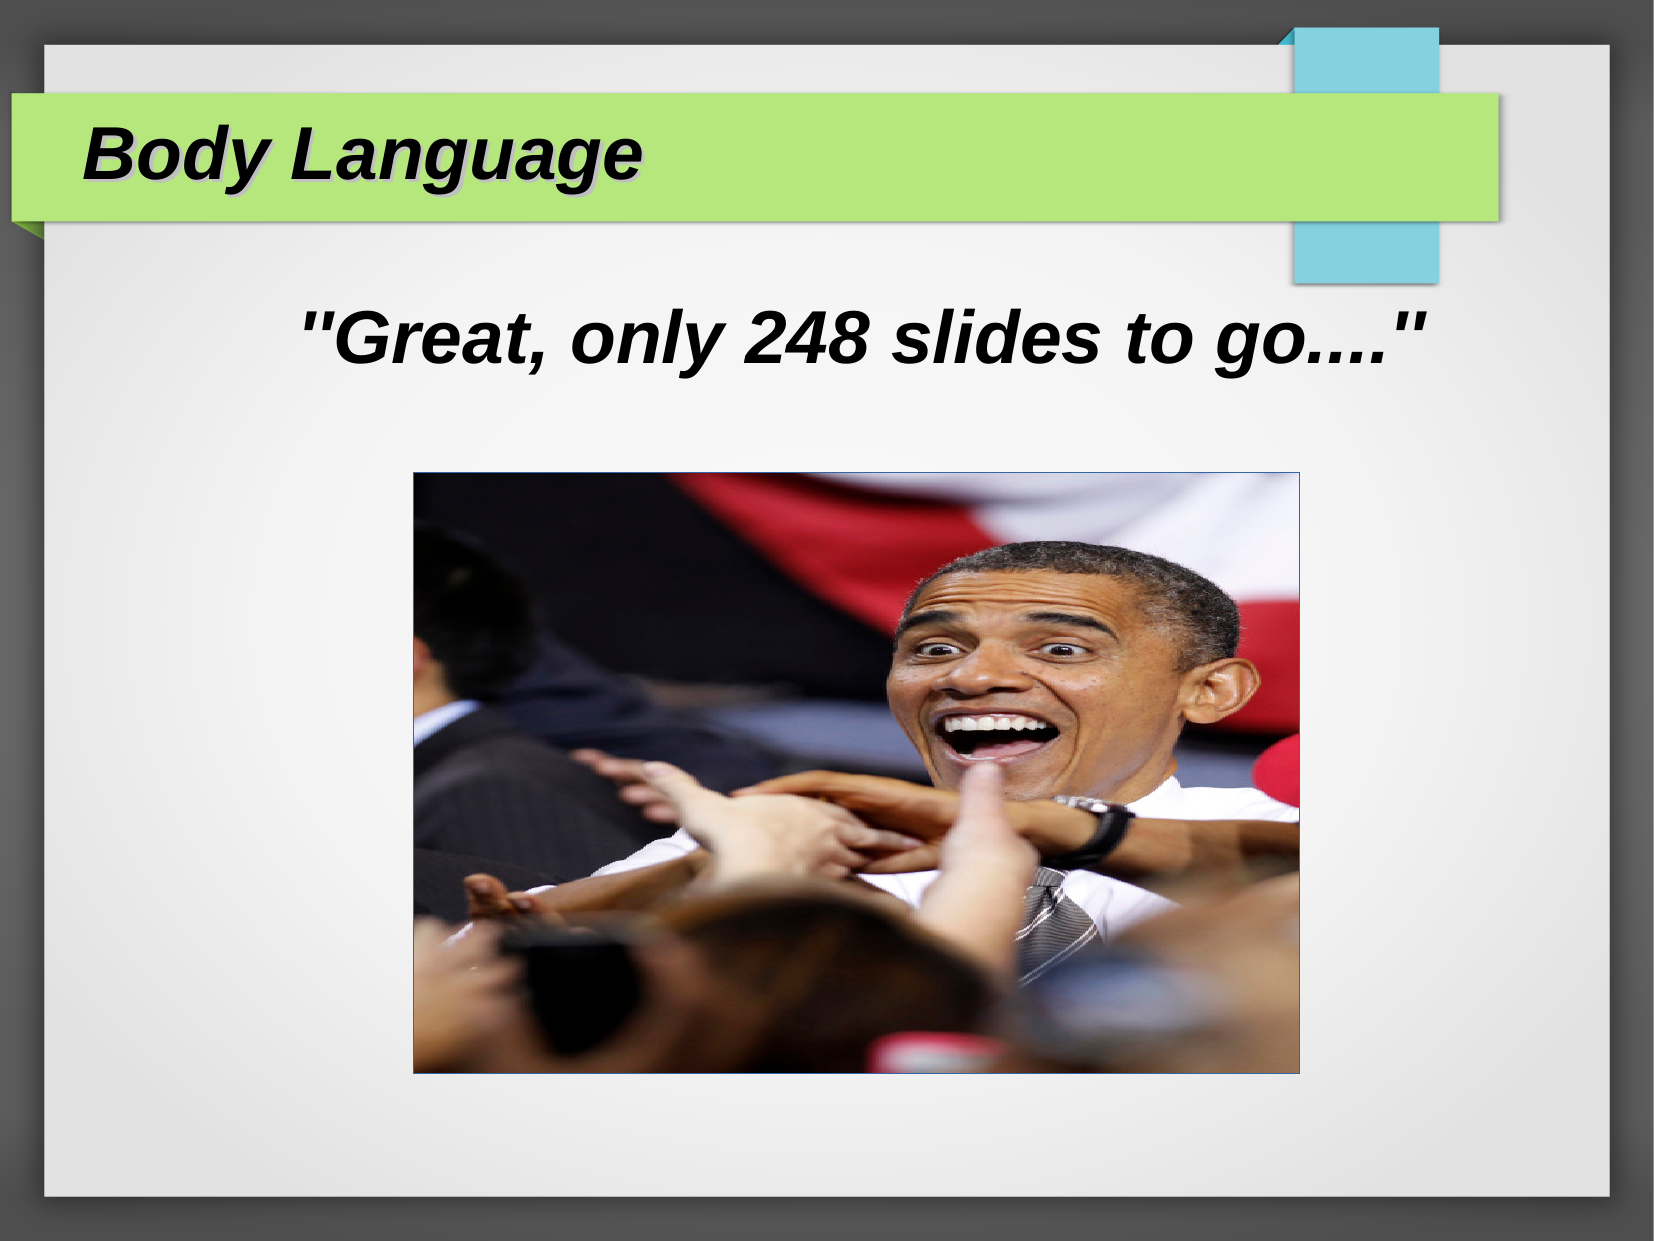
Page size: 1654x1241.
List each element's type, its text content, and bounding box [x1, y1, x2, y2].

list ''Great, only 248 slides to go....'' [82, 295, 1571, 1015]
picture [0, 0, 1654, 1241]
title Body Language [82, 94, 1264, 213]
